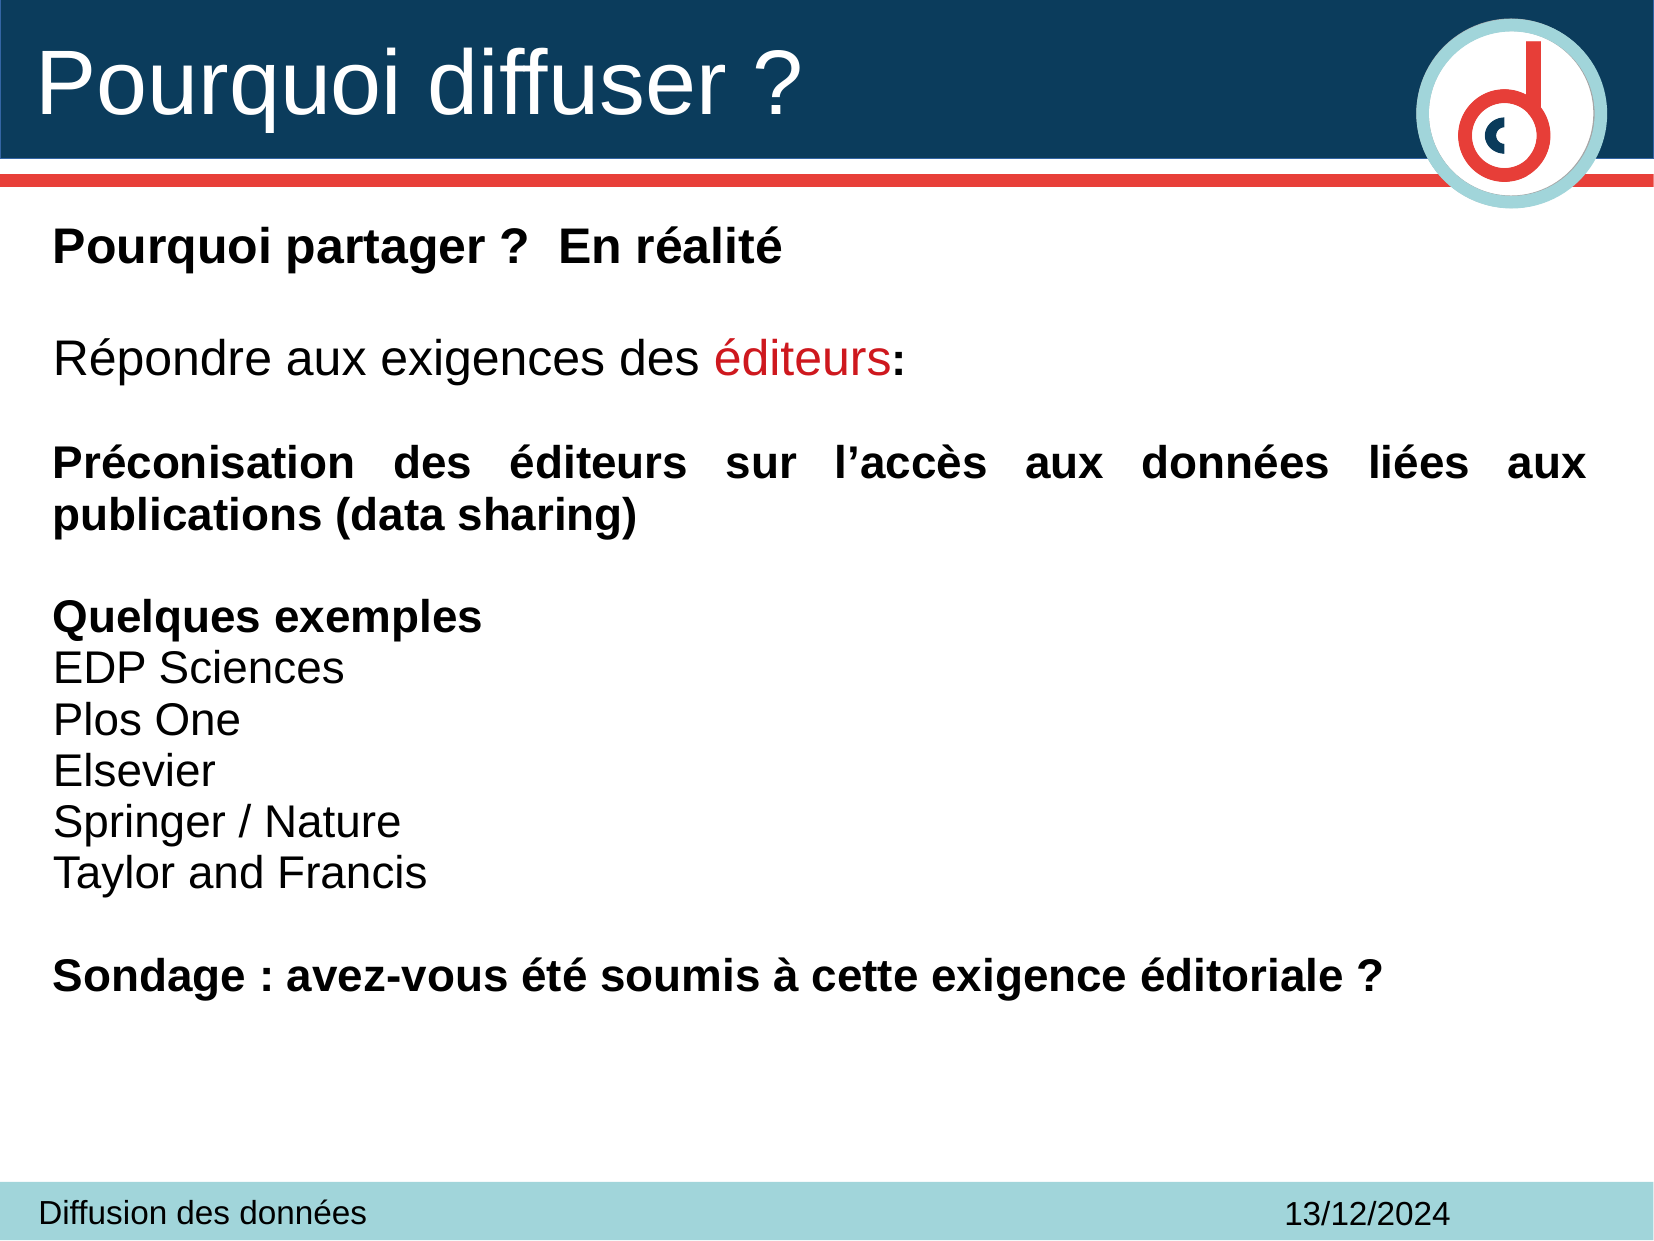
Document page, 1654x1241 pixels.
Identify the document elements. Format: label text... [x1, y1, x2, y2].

title Pourquoi diffuser ? [35, 11, 1430, 159]
text_box Pourquoi partager ? En réalité Répondre aux exigences des éditeurs: Préconisation des éditeurs sur l’accès aux données liées aux publications (data sharing) Quelques exemples EDP Sciences Plos One Elsevier Springer / Nature Taylor and Francis Sondage : avez-vous été soumis à cette exigence éditoriale ? [38, 211, 1603, 1112]
text_box 13/12/2024 [1269, 1188, 1595, 1241]
text_box Diffusion des données [23, 1187, 621, 1241]
